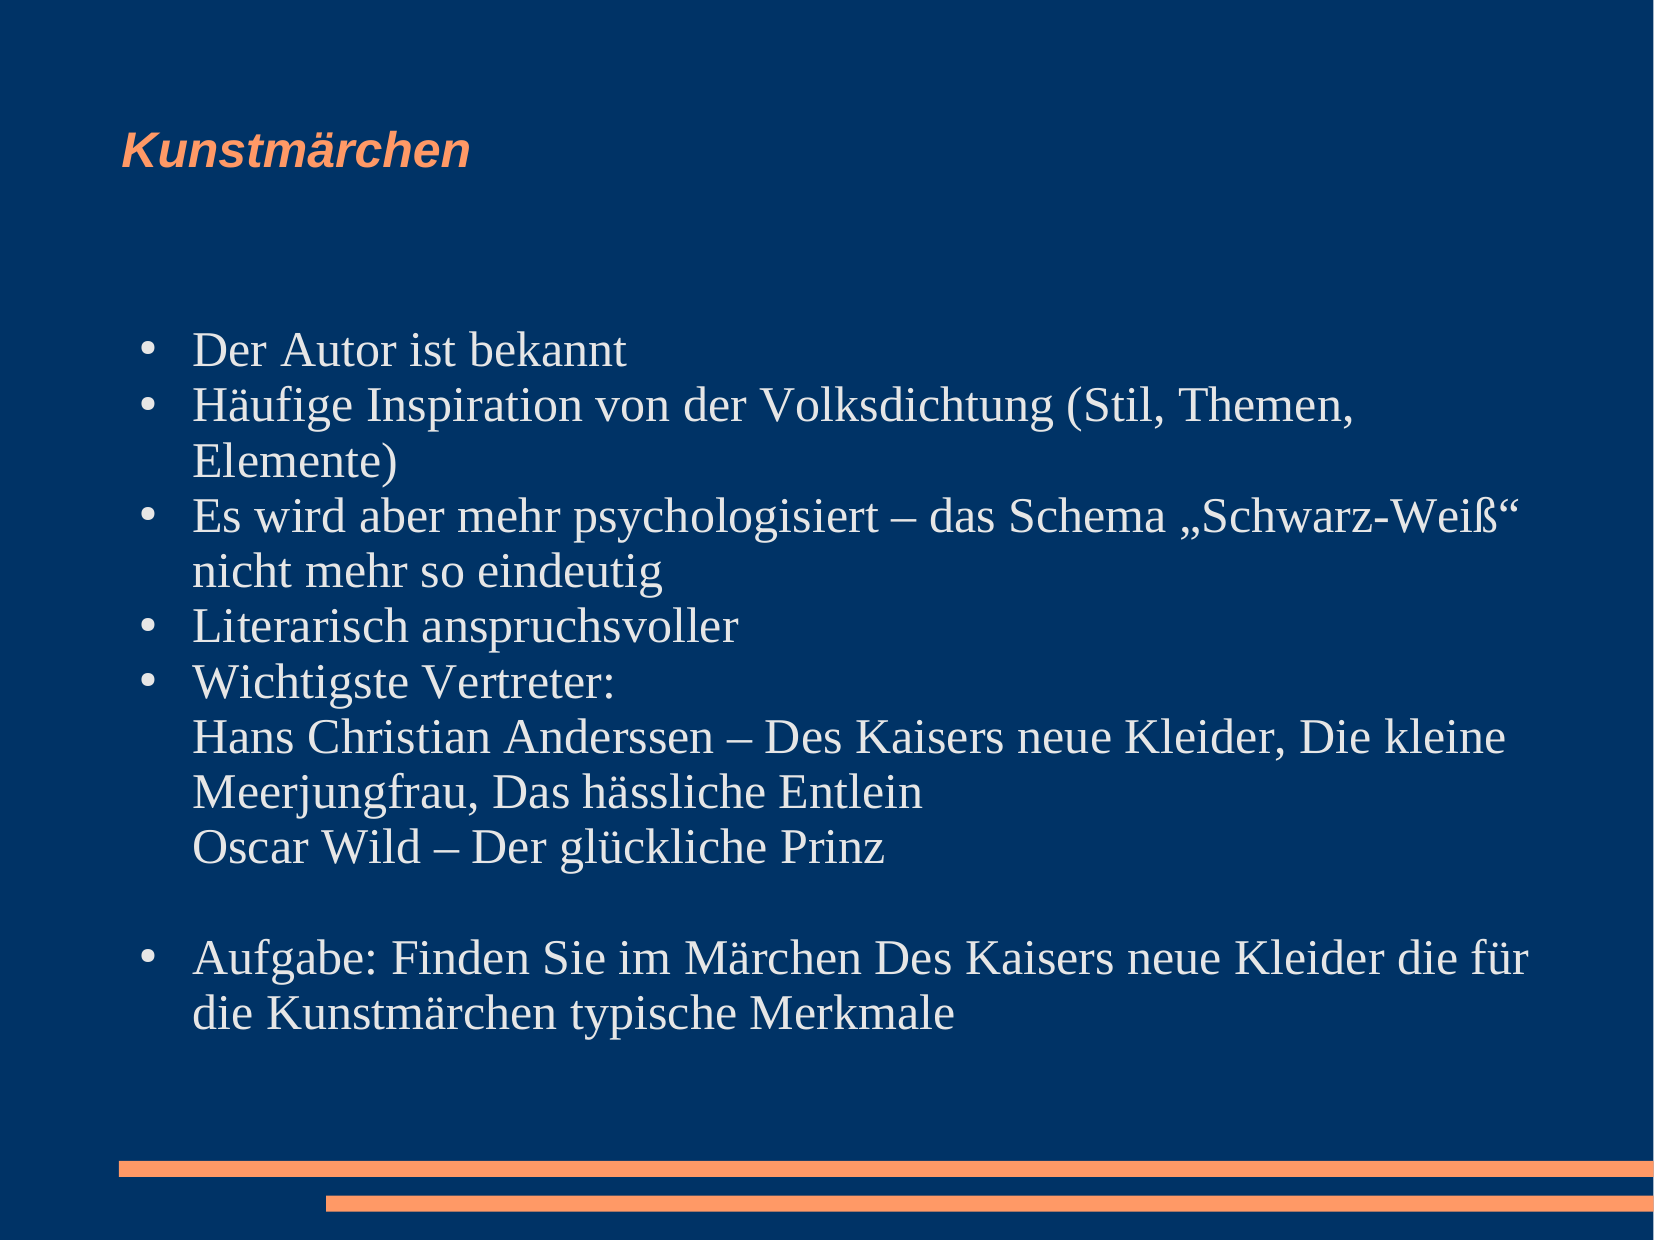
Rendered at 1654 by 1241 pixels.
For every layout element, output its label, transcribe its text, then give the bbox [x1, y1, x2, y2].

title Kunstmärchen [121, 46, 1534, 254]
list Der Autor ist bekannt Häufige Inspiration von der Volksdichtung (Stil, Themen, Elemente) Es wird aber mehr psychologisiert – das Schema „Schwarz-Weiß“ nicht mehr so eindeutig Literarisch anspruchsvoller Wichtigste Vertreter: Hans Christian Anderssen – Des Kaisers neue Kleider, Die kleine Meerjungfrau, Das hässliche Entlein Oscar Wild – Der glückliche Prinz Aufgabe: Finden Sie im Märchen Des Kaisers neue Kleider die für die Kunstmärchen typische Merkmale [121, 322, 1561, 1132]
